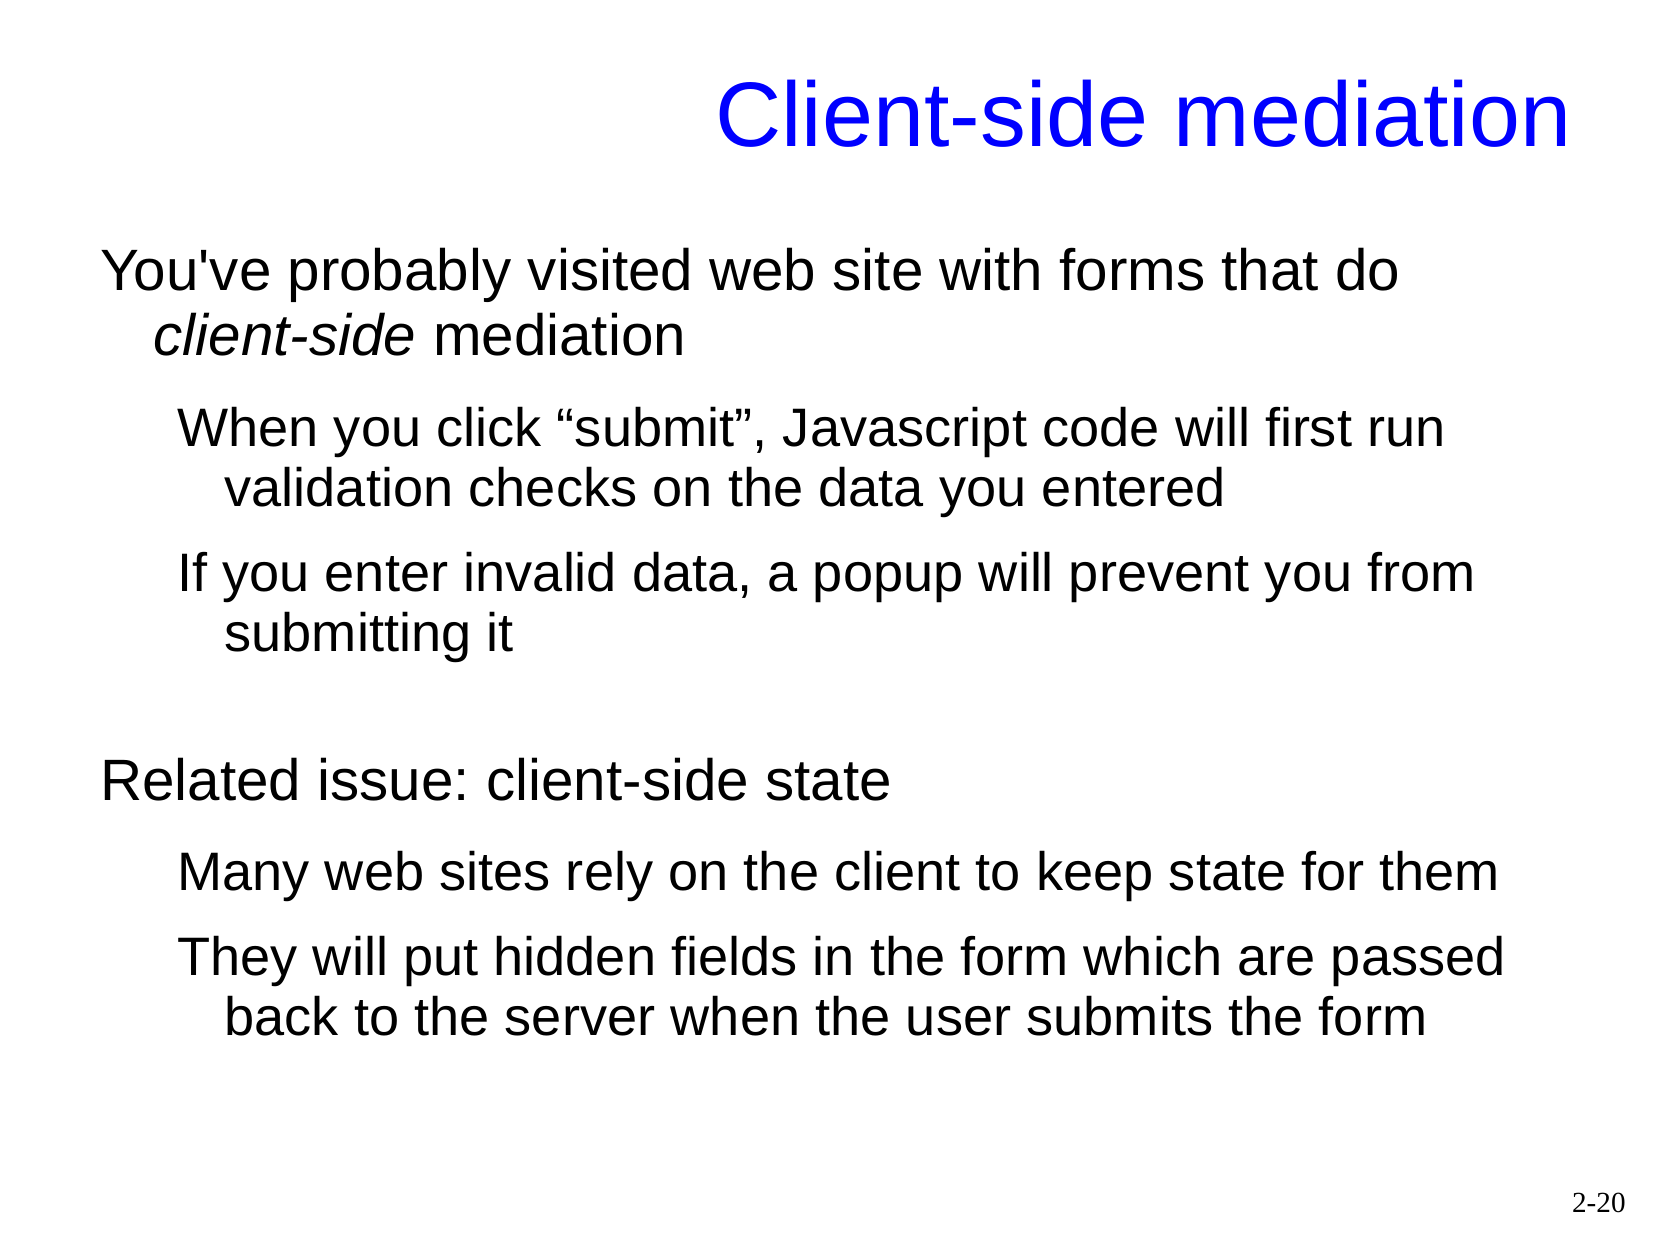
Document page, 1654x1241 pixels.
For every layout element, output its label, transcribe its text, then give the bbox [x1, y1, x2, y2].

list You've probably visited web site with forms that do client-side mediation When you click “submit”, Javascript code will first run validation checks on the data you entered If you enter invalid data, a popup will prevent you from submitting it Related issue: client-side state Many web sites rely on the client to keep state for them They will put hidden fields in the form which are passed back to the server when the user submits the form [82, 237, 1571, 1156]
title Client-side mediation [84, 18, 1573, 211]
